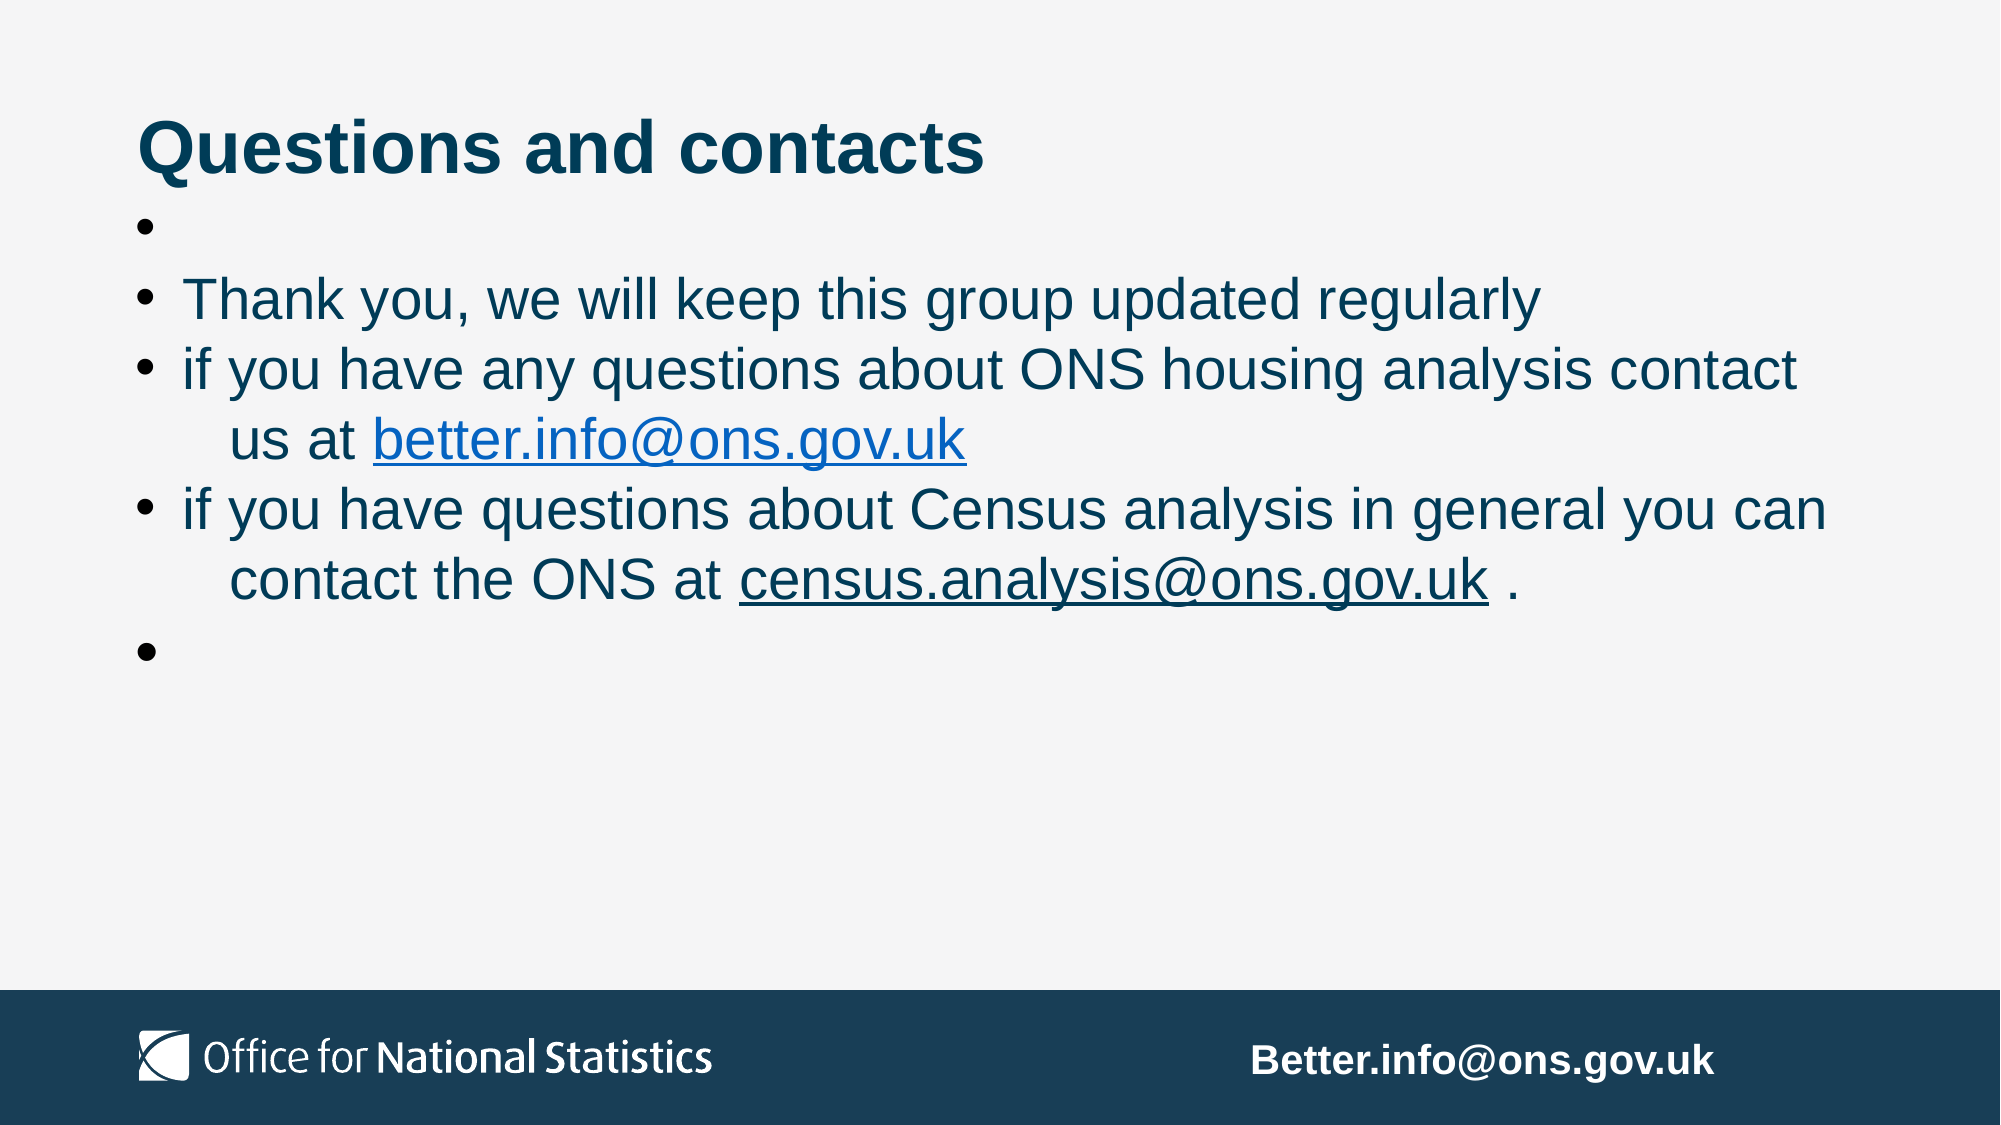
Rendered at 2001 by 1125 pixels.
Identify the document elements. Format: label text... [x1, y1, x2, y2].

title Questions and contacts [137, 105, 1863, 191]
list Thank you, we will keep this group updated regularly if you have any questions about ONS housing analysis contact us at better.info@ons.gov.uk if you have questions about Census analysis in general you can contact the ONS at census.analysis@ons.gov.uk . [135, 191, 1863, 697]
text_box Better.info@ons.gov.uk [1235, 1025, 1866, 1086]
